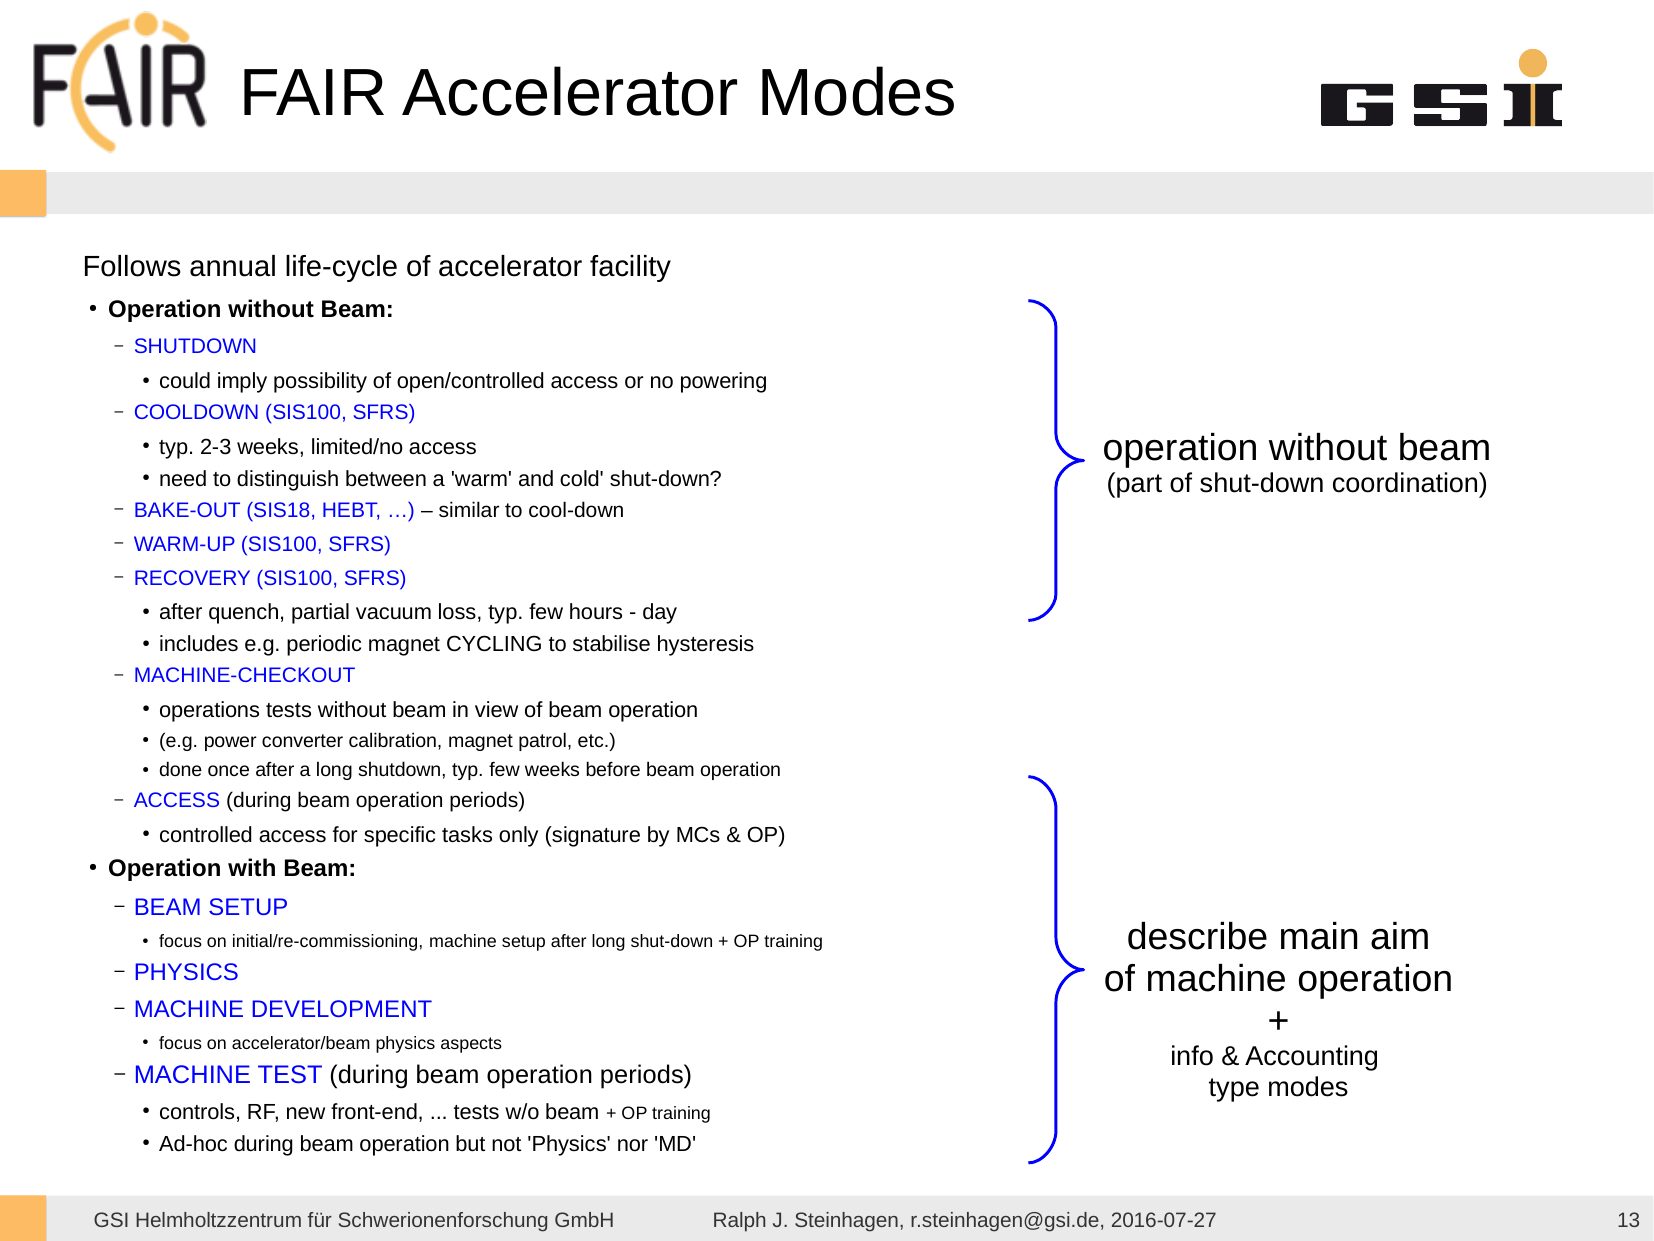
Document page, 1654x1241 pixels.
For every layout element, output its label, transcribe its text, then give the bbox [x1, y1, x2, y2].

text_box operation without beam (part of shut-down coordination) [1102, 423, 1574, 502]
text_box describe main aim of machine operation + info & Accounting type modes [1103, 913, 1475, 1105]
title FAIR Accelerator Modes [239, 23, 1223, 162]
picture [1319, 46, 1564, 129]
list Follows annual life-cycle of accelerator facility Operation without Beam: SHUTDOWN could imply possibility of open/controlled access or no powering COOLDOWN (SIS100, SFRS) typ. 2-3 weeks, limited/no access need to distinguish between a 'warm' and cold' shut-down? BAKE-OUT (SIS18, HEBT, …) – similar to cool-down WARM-UP (SIS100, SFRS) RECOVERY (SIS100, SFRS) after quench, partial vacuum loss, typ. few hours - day includes e.g. periodic magnet CYCLING to stabilise hysteresis MACHINE-CHECKOUT operations tests without beam in view of beam operation (e.g. power converter calibration, magnet patrol, etc.) done once after a long shutdown, typ. few weeks before beam operation ACCESS (during beam operation periods) controlled access for specific tasks only (signature by MCs & OP) Operation with Beam: BEAM SETUP focus on initial/re-commissioning, machine setup after long shut-down + OP training PHYSICS MACHINE DEVELOPMENT focus on accelerator/beam physics aspects MACHINE TEST (during beam operation periods) controls, RF, new front-end, ... tests w/o beam + OP training Ad-hoc during beam operation but not 'Physics' nor 'MD' [82, 249, 1571, 1158]
picture [33, 10, 207, 155]
